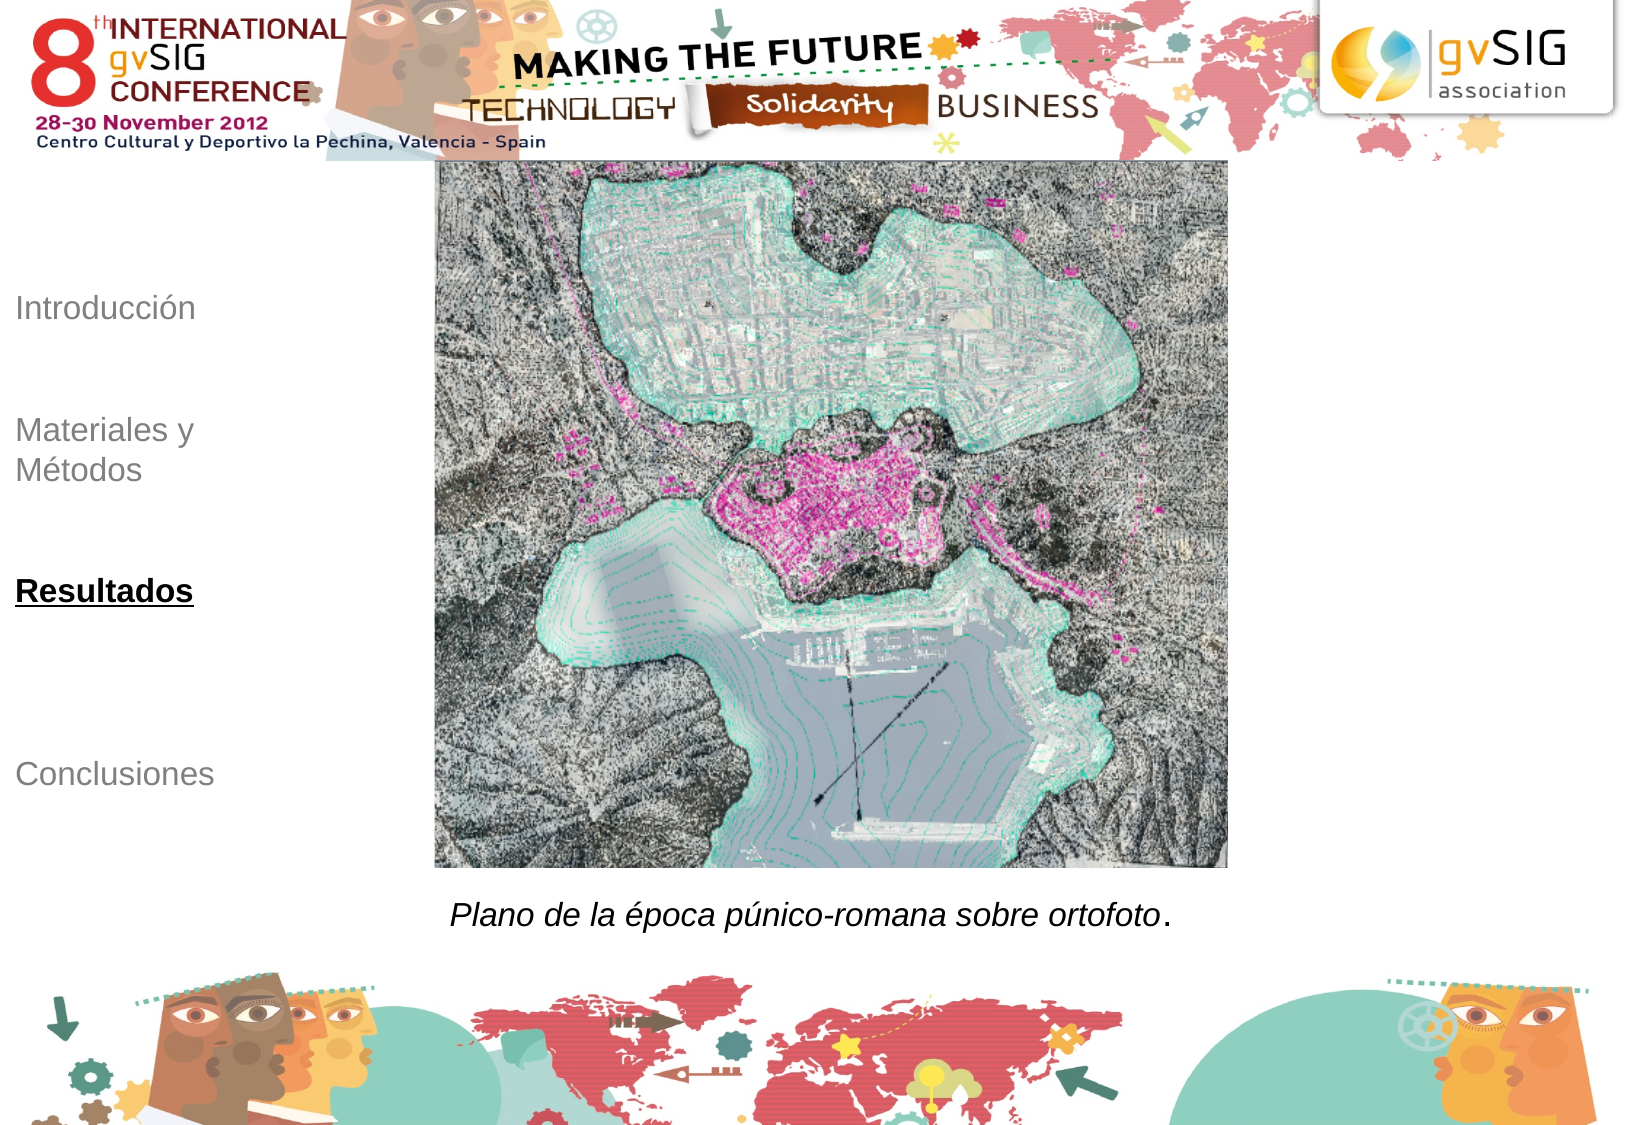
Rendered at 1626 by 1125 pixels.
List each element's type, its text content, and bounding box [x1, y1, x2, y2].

picture [0, 968, 1626, 1125]
text_box Introducción Materiales y Métodos Resultados Conclusiones [0, 278, 257, 800]
text_box Plano de la época púnico-romana sobre ortofoto. [435, 882, 1198, 942]
picture [0, 0, 1625, 868]
